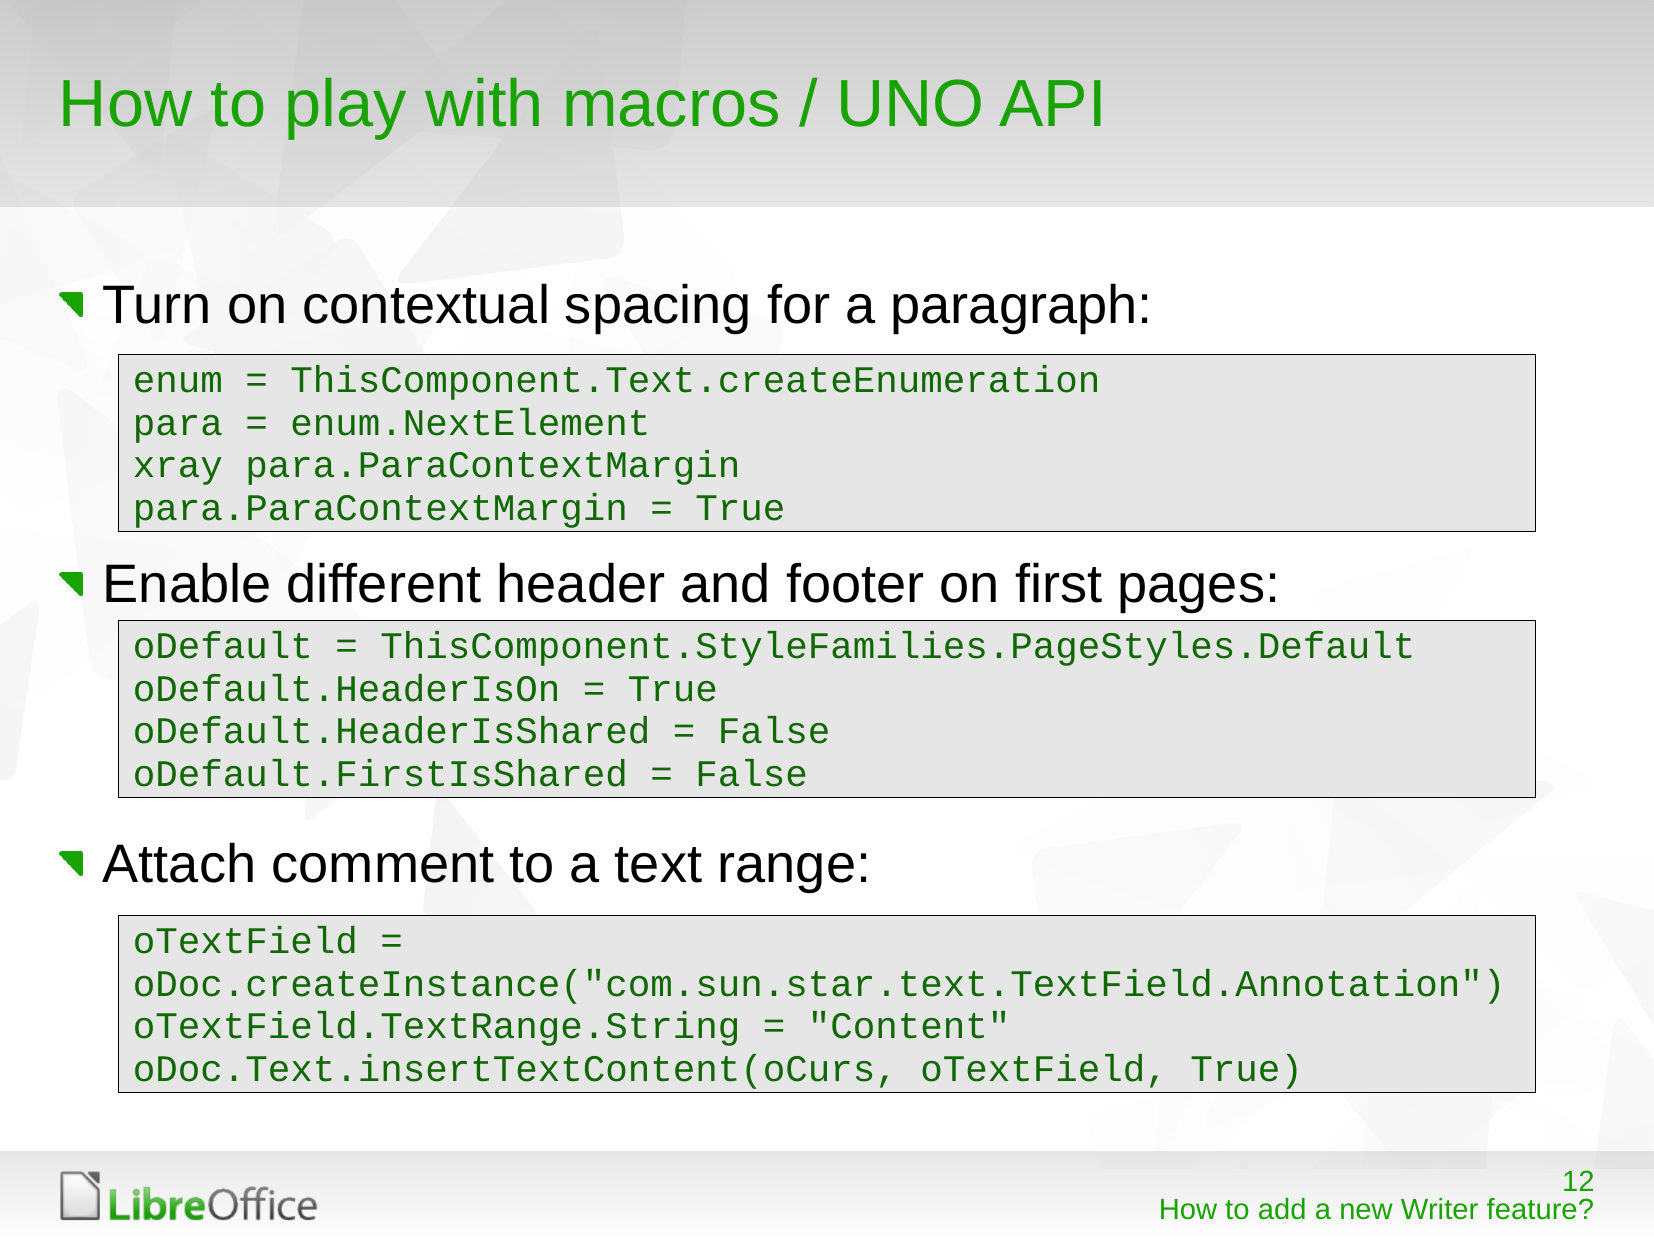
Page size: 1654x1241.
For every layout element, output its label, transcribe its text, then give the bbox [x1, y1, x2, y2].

picture [915, 548, 1654, 1169]
text_box oDefault = ThisComponent.StyleFamilies.PageStyles.Default oDefault.HeaderIsOn = True oDefault.HeaderIsShared = False oDefault.FirstIsShared = False [118, 620, 1536, 798]
list Turn on contextual spacing for a paragraph: Enable different header and footer on first pages: Attach comment to a text range: [59, 274, 1595, 1123]
text_box enum = ThisComponent.Text.createEnumeration para = enum.NextElement xray para.ParaContextMargin para.ParaContextMargin = True [118, 354, 1536, 532]
text_box oTextField = oDoc.createInstance("com.sun.star.text.TextField.Annotation") oTextField.TextRange.String = "Content" oDoc.Text.insertTextContent(oCurs, oTextField, True) [118, 915, 1536, 1093]
title How to play with macros / UNO API [59, 29, 1595, 178]
picture [0, 0, 783, 931]
picture [41, 1152, 337, 1240]
